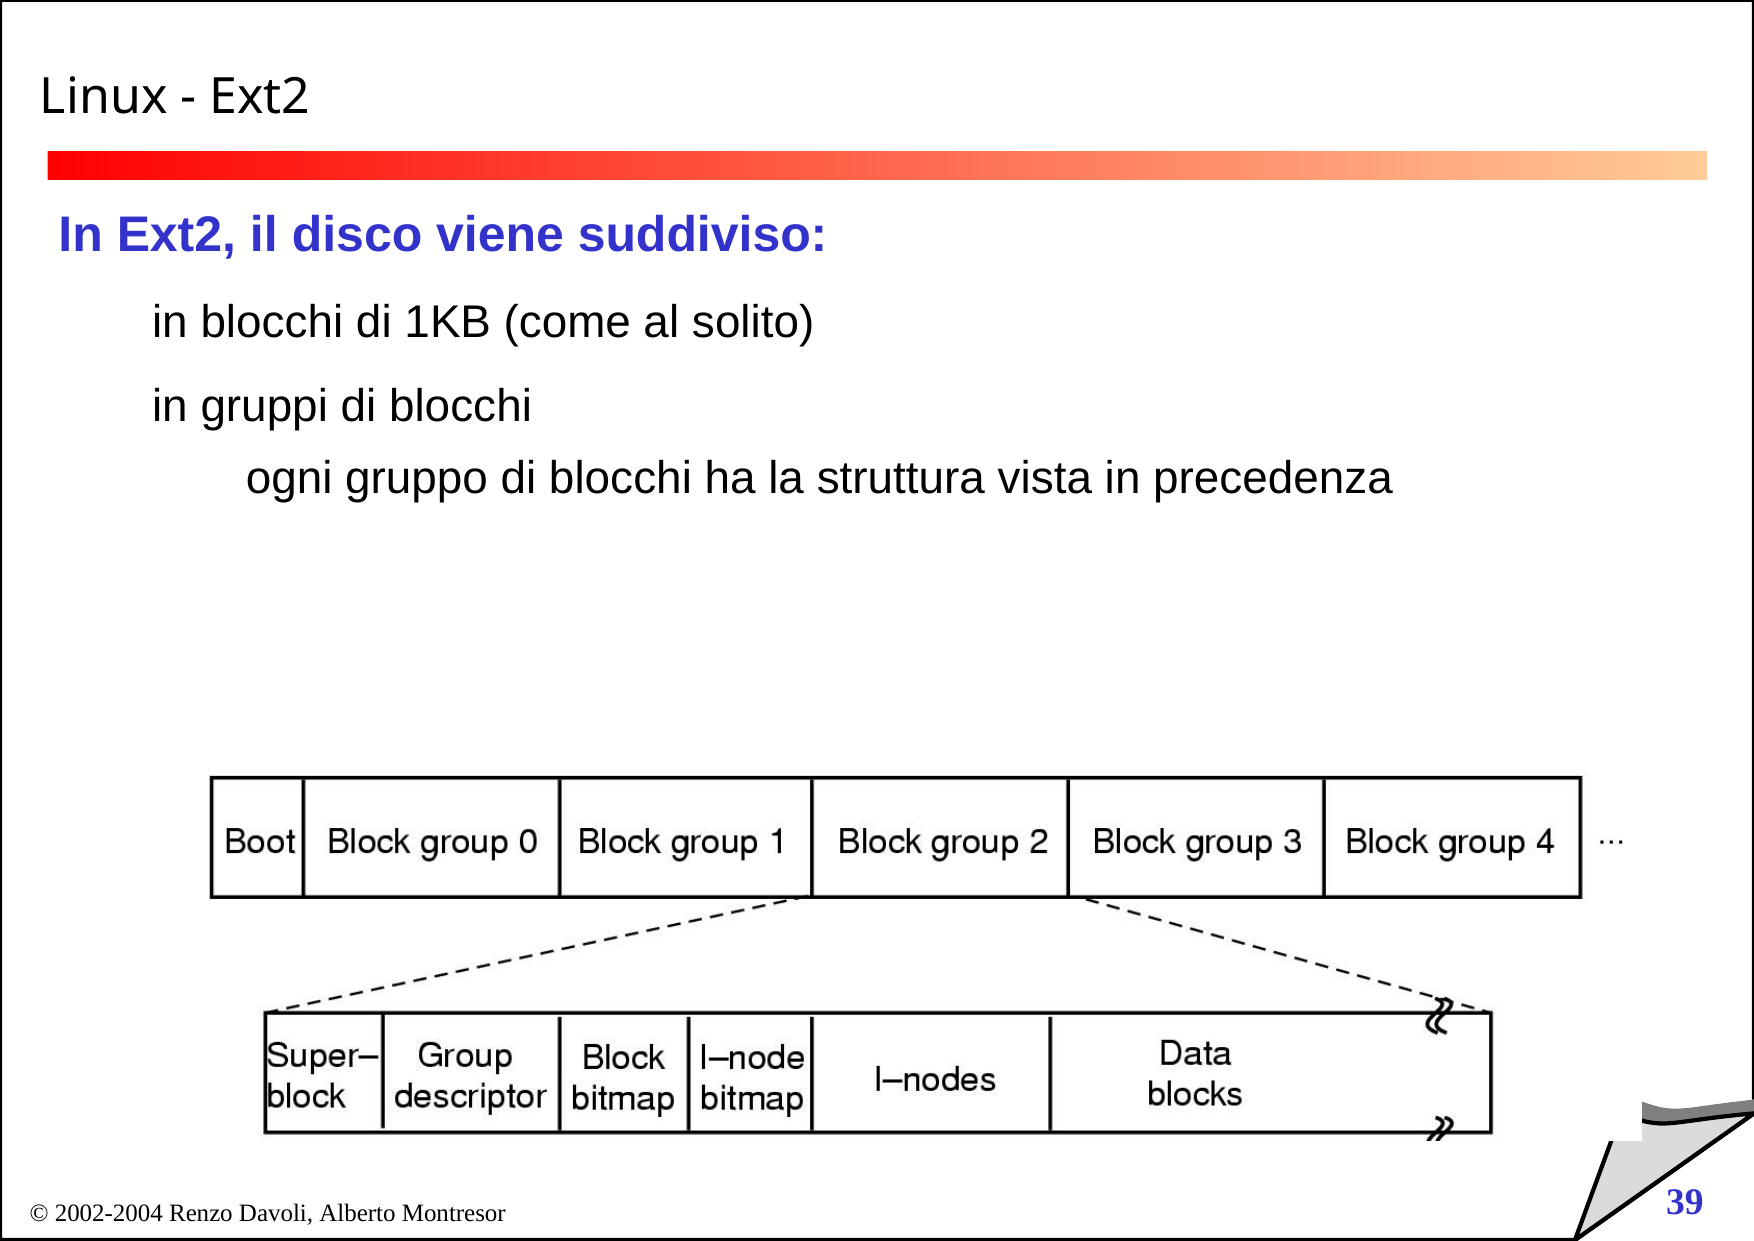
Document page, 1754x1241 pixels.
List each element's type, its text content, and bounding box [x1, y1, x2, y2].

picture [208, 754, 1642, 1141]
list In Ext2, il disco viene suddiviso: in blocchi di 1KB (come al solito) in gruppi di blocchi ogni gruppo di blocchi ha la struttura vista in precedenza [58, 206, 1696, 504]
title Linux - Ext2 [40, 49, 1714, 144]
